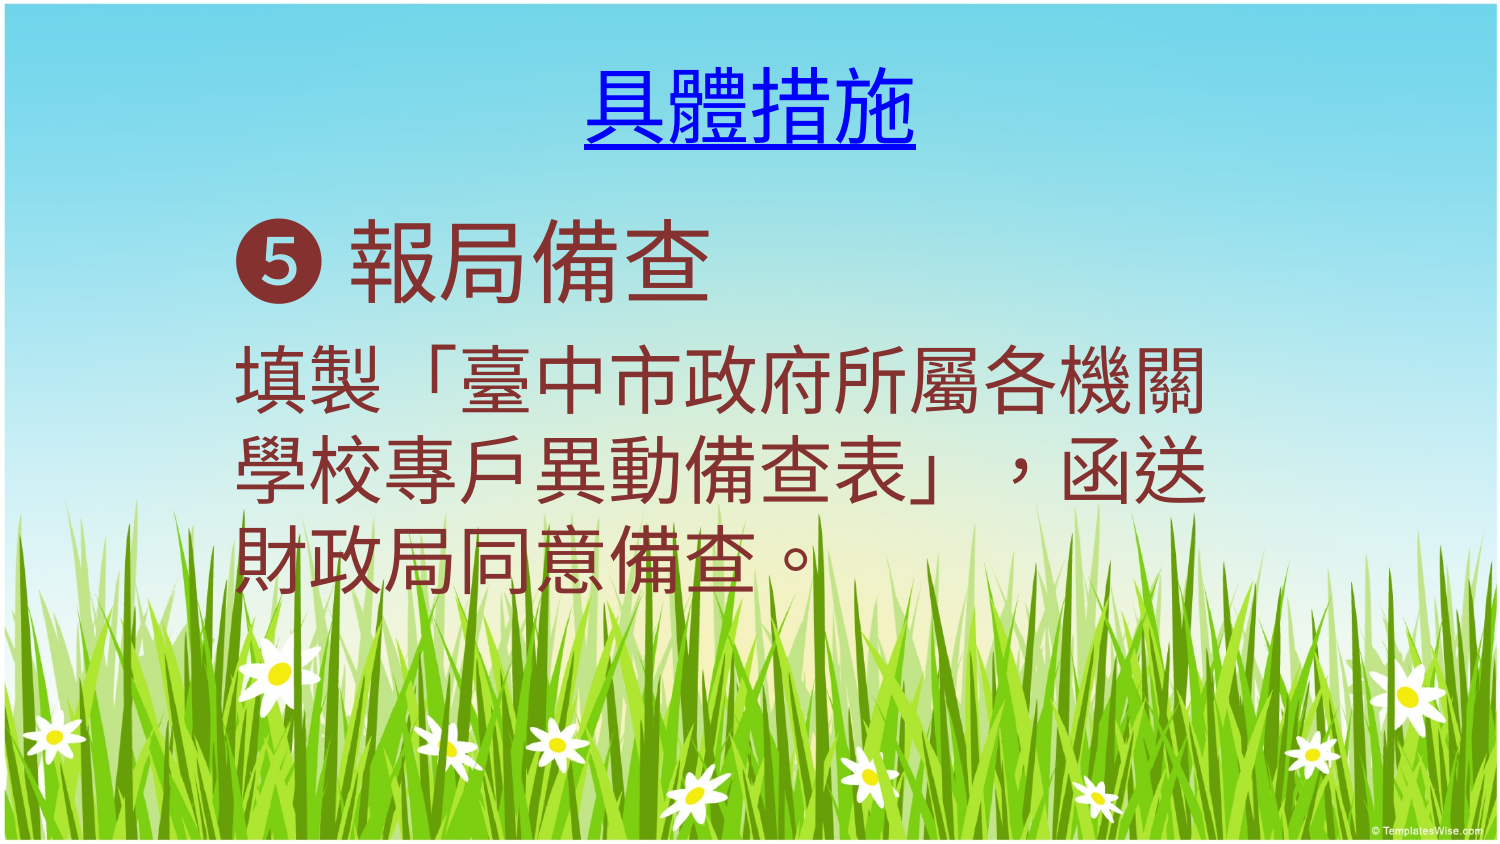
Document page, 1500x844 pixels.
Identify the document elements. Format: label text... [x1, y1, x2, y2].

list ❺報局備查 填製「臺中市政府所屬各機關學校專戶異動備查表」，函送財政局同意備查。 [218, 196, 1270, 754]
title 具體措施 [75, 33, 1426, 175]
picture [0, 0, 1500, 844]
